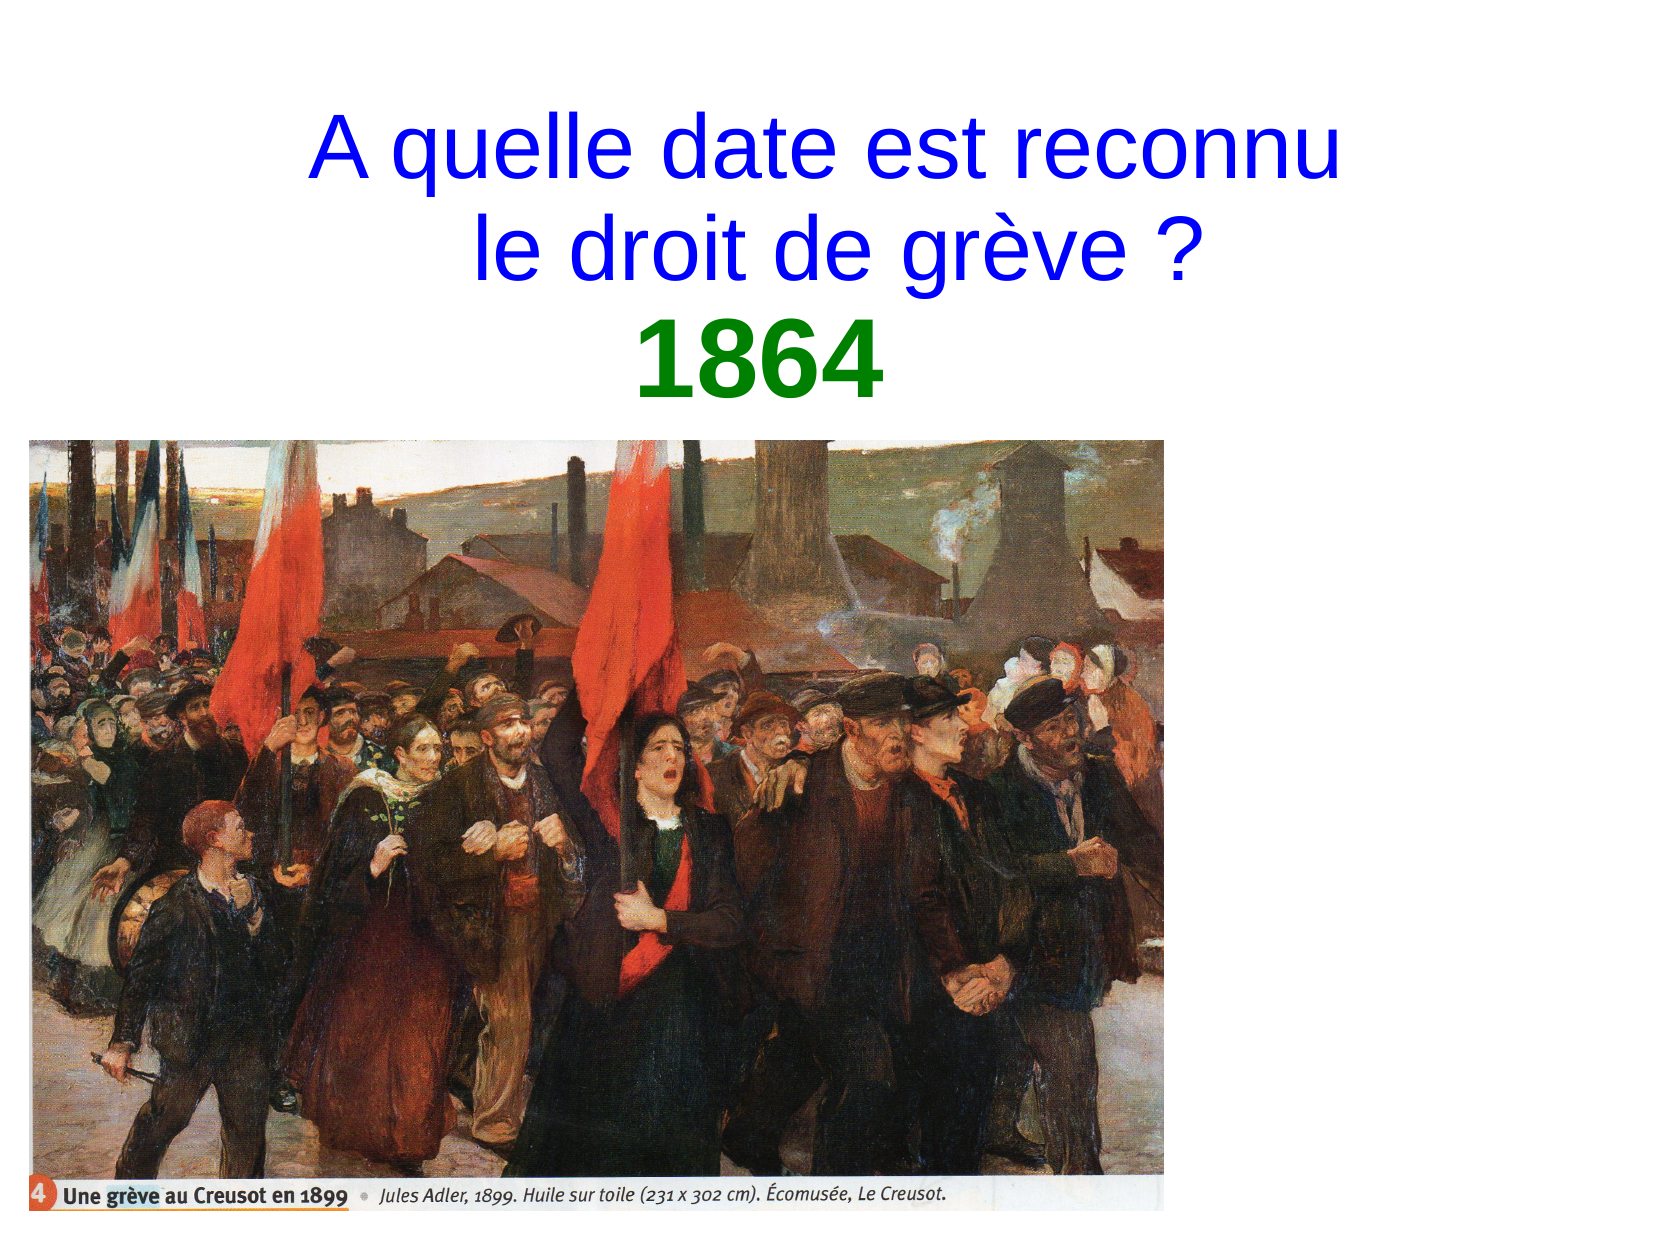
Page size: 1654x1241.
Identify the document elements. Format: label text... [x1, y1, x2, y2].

title A quelle date est reconnu le droit de grève ? [82, 88, 1571, 307]
picture [29, 440, 1164, 1211]
title 1864 [442, 295, 1075, 421]
